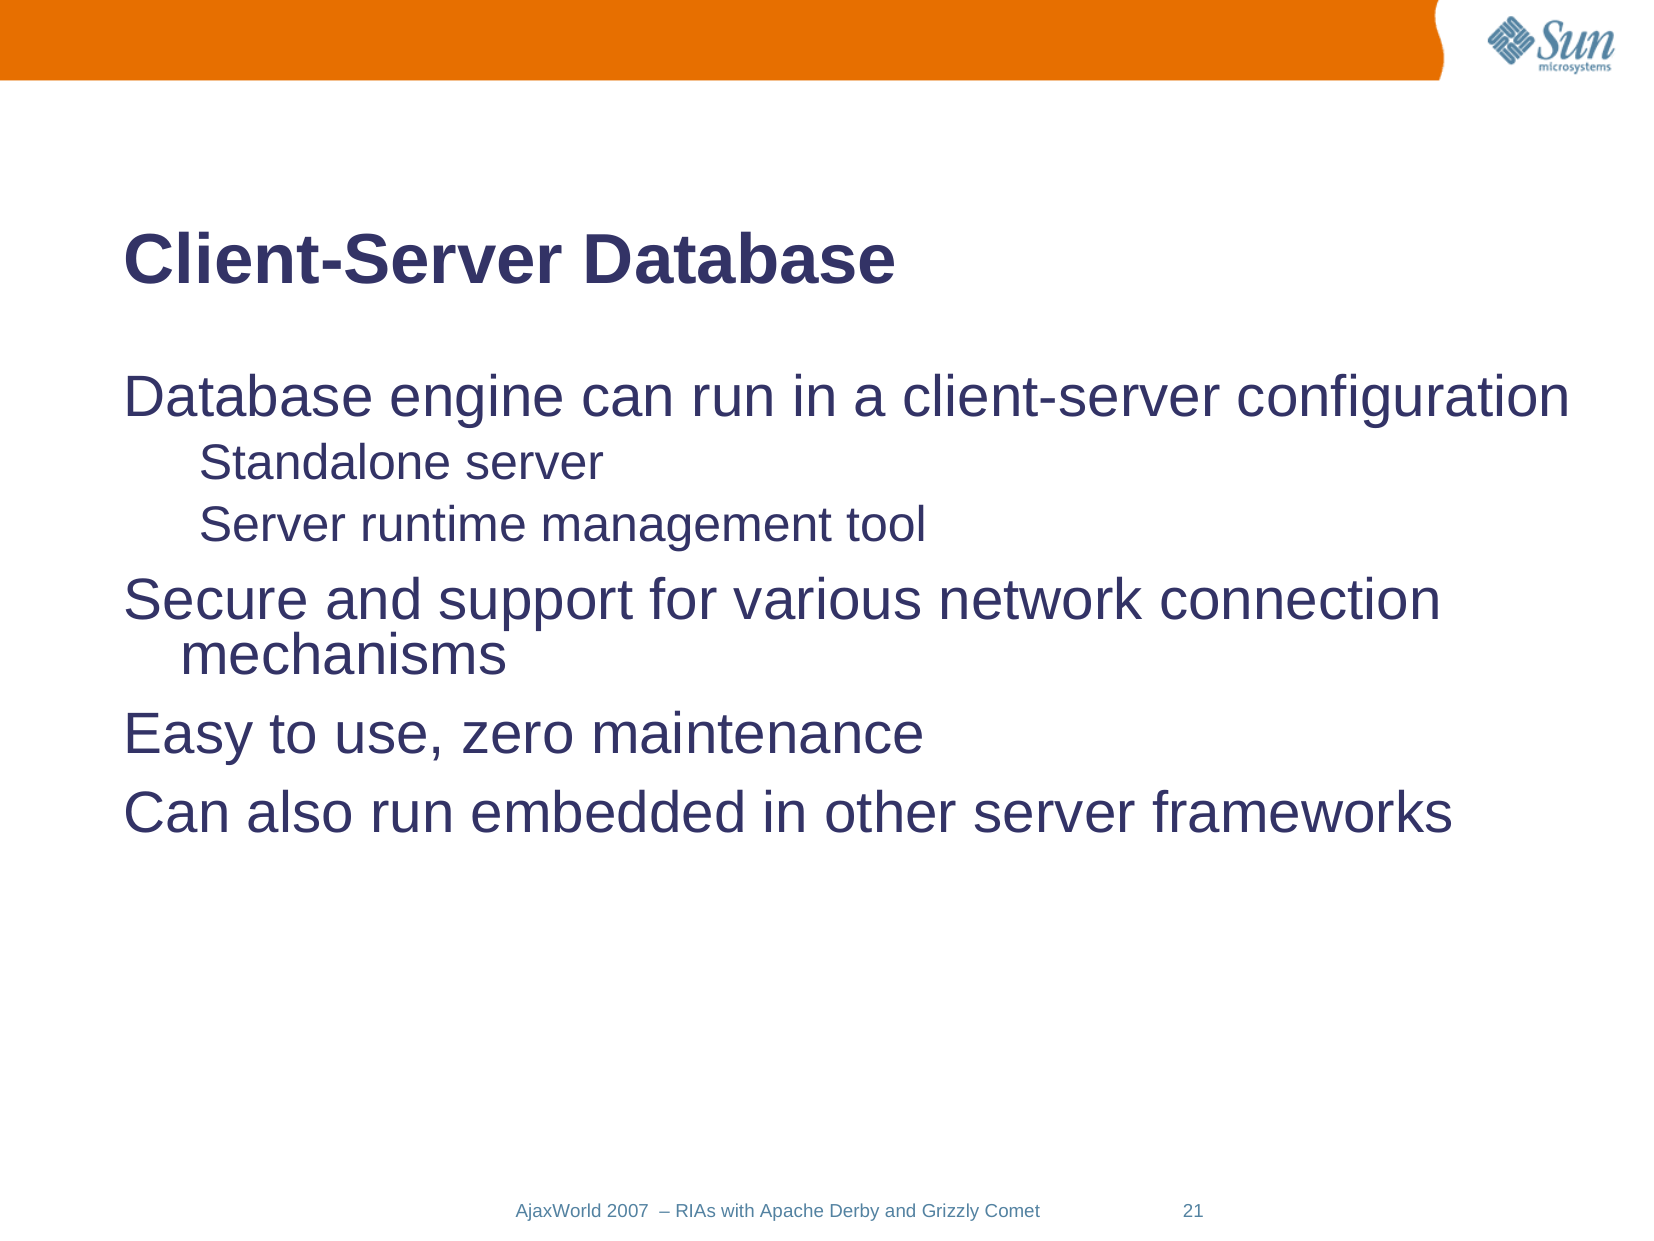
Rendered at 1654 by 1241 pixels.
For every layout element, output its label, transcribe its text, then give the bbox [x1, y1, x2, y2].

title Client-Server Database [124, 132, 1561, 298]
list Database engine can run in a client-server configuration Standalone server Server runtime management tool Secure and support for various network connection mechanisms Easy to use, zero maintenance Can also run embedded in other server frameworks [124, 372, 1613, 1136]
picture [0, 0, 1654, 83]
